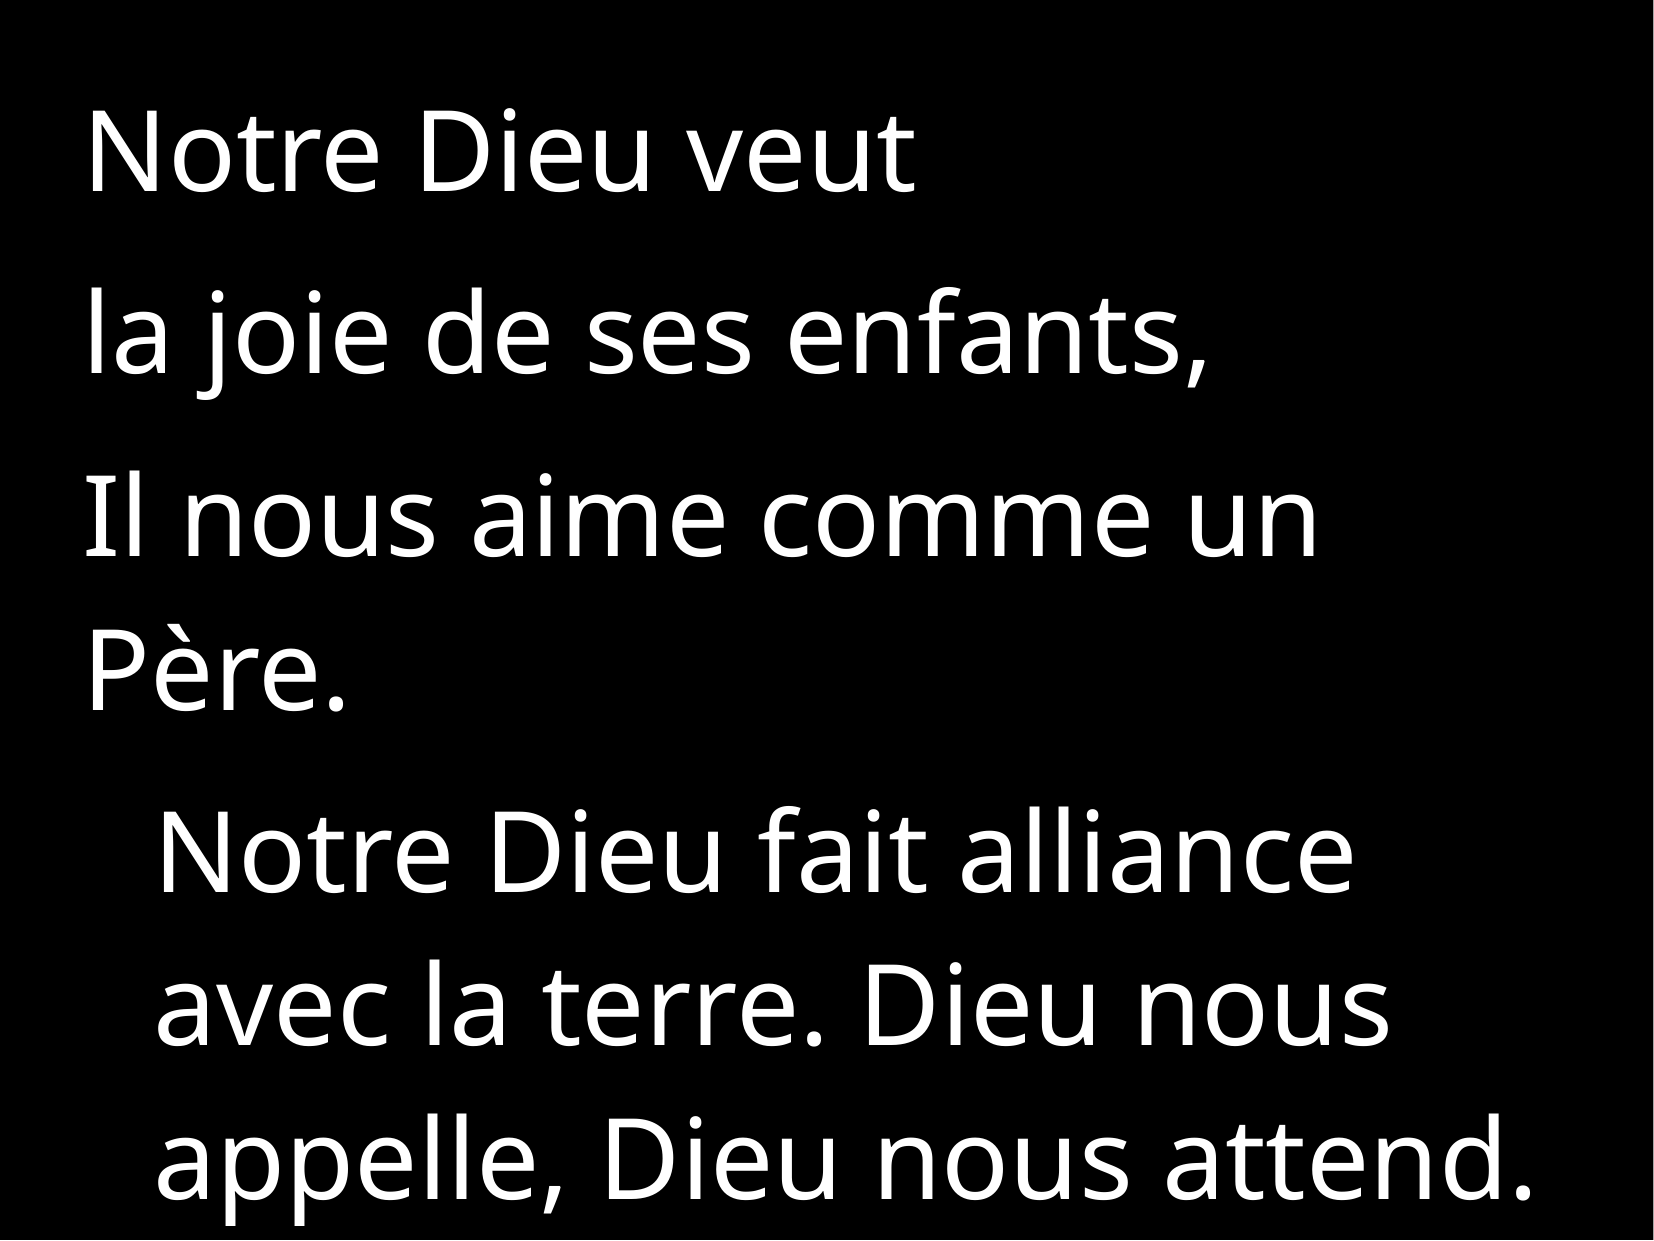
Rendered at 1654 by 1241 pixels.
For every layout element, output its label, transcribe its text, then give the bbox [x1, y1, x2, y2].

list Notre Dieu veut la joie de ses enfants, Il nous aime comme un Père. Notre Dieu fait alliance avec la terre. Dieu nous appelle, Dieu nous attend. [82, 70, 1571, 1010]
